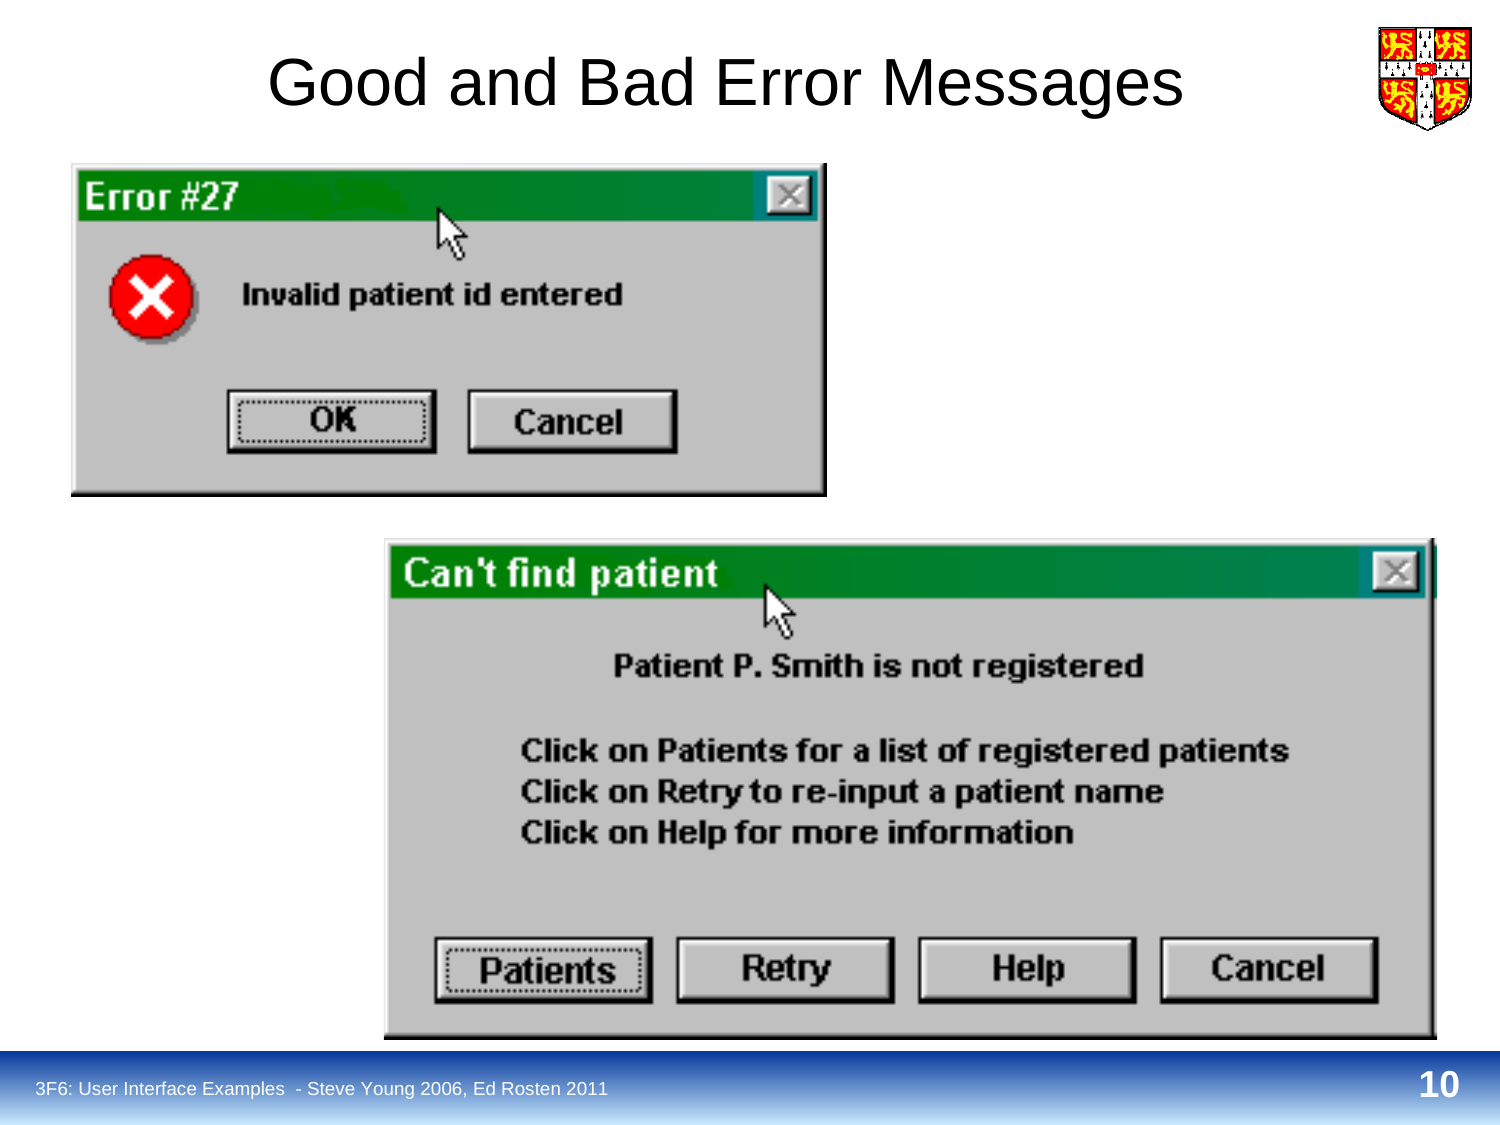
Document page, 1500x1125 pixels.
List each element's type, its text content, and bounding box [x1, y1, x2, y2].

picture [383, 538, 1438, 1040]
text_box <number> [1378, 1052, 1475, 1113]
title Good and Bad Error Messages [112, 30, 1341, 138]
picture [1374, 24, 1476, 138]
picture [71, 163, 827, 497]
